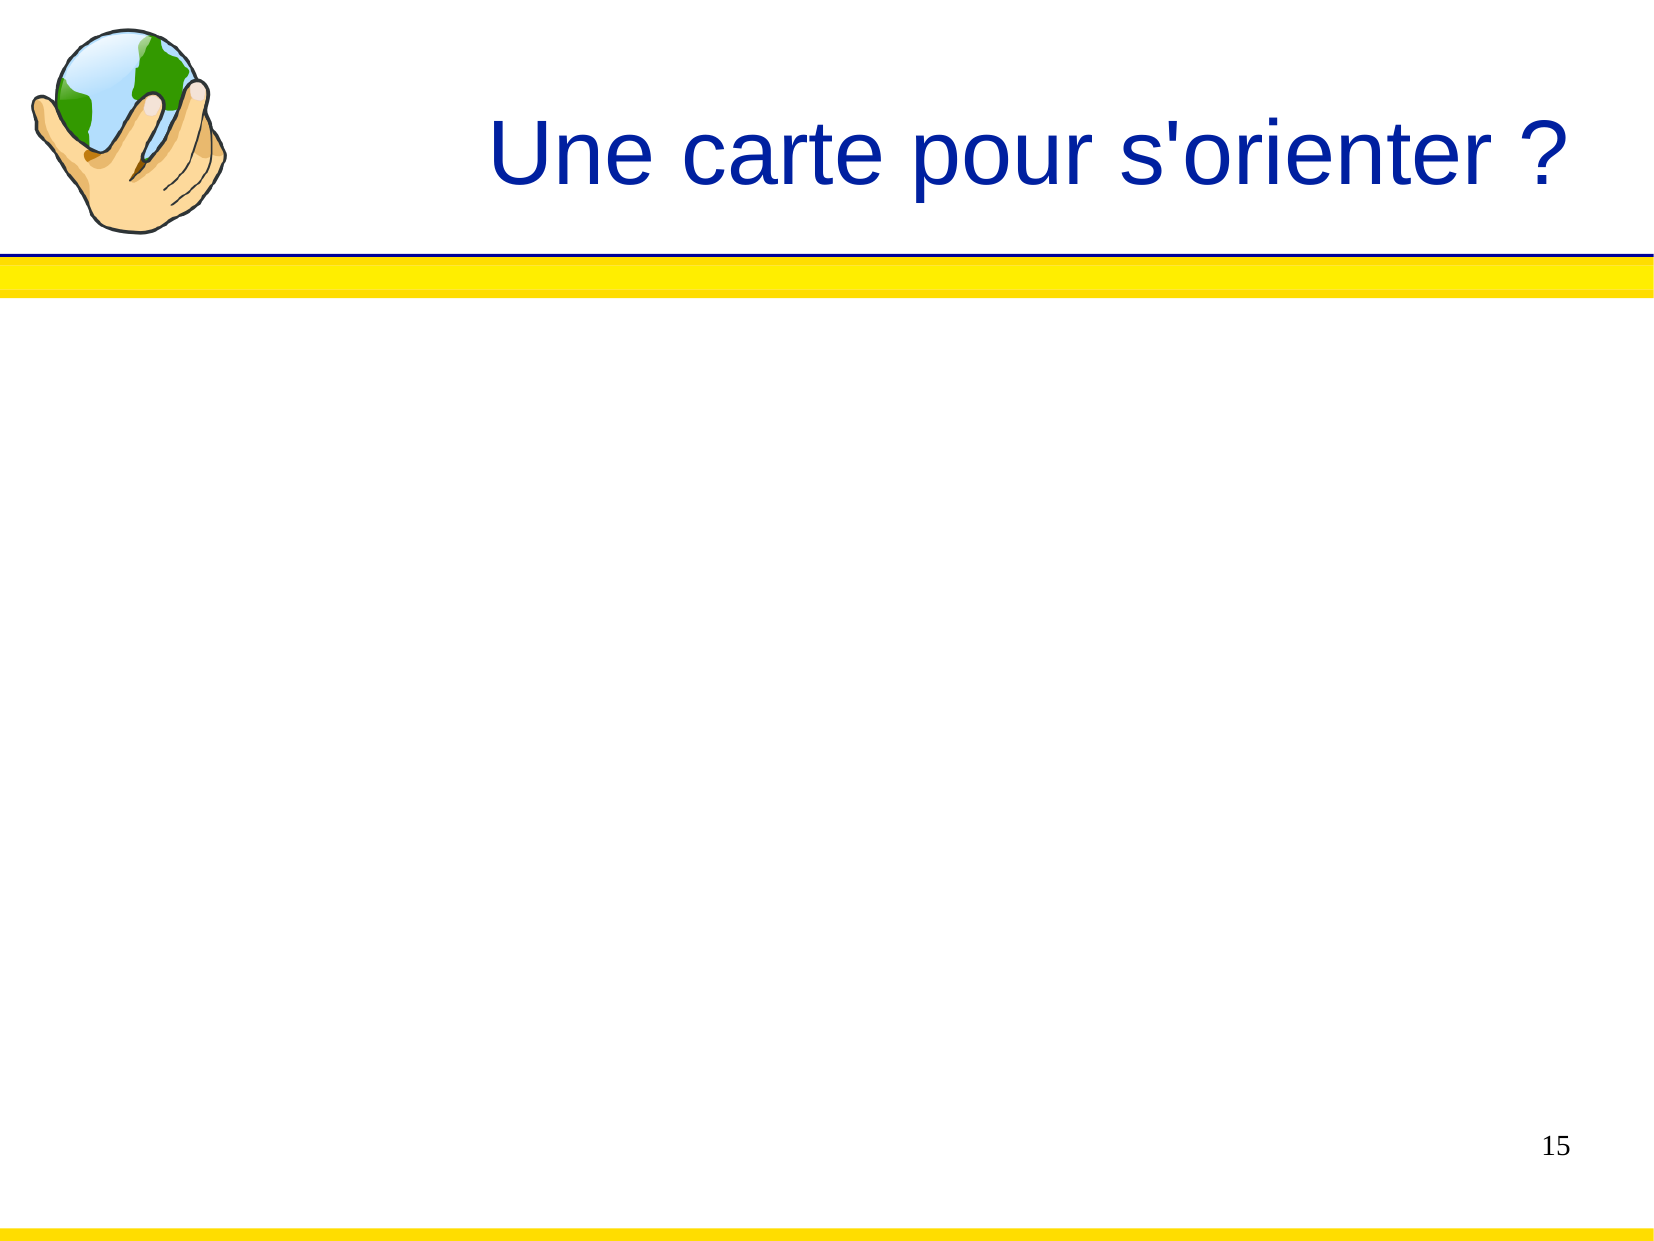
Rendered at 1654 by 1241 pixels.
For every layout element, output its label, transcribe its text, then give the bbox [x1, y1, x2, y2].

picture [11, 14, 246, 248]
title Une carte pour s'orienter ? [372, 49, 1571, 257]
